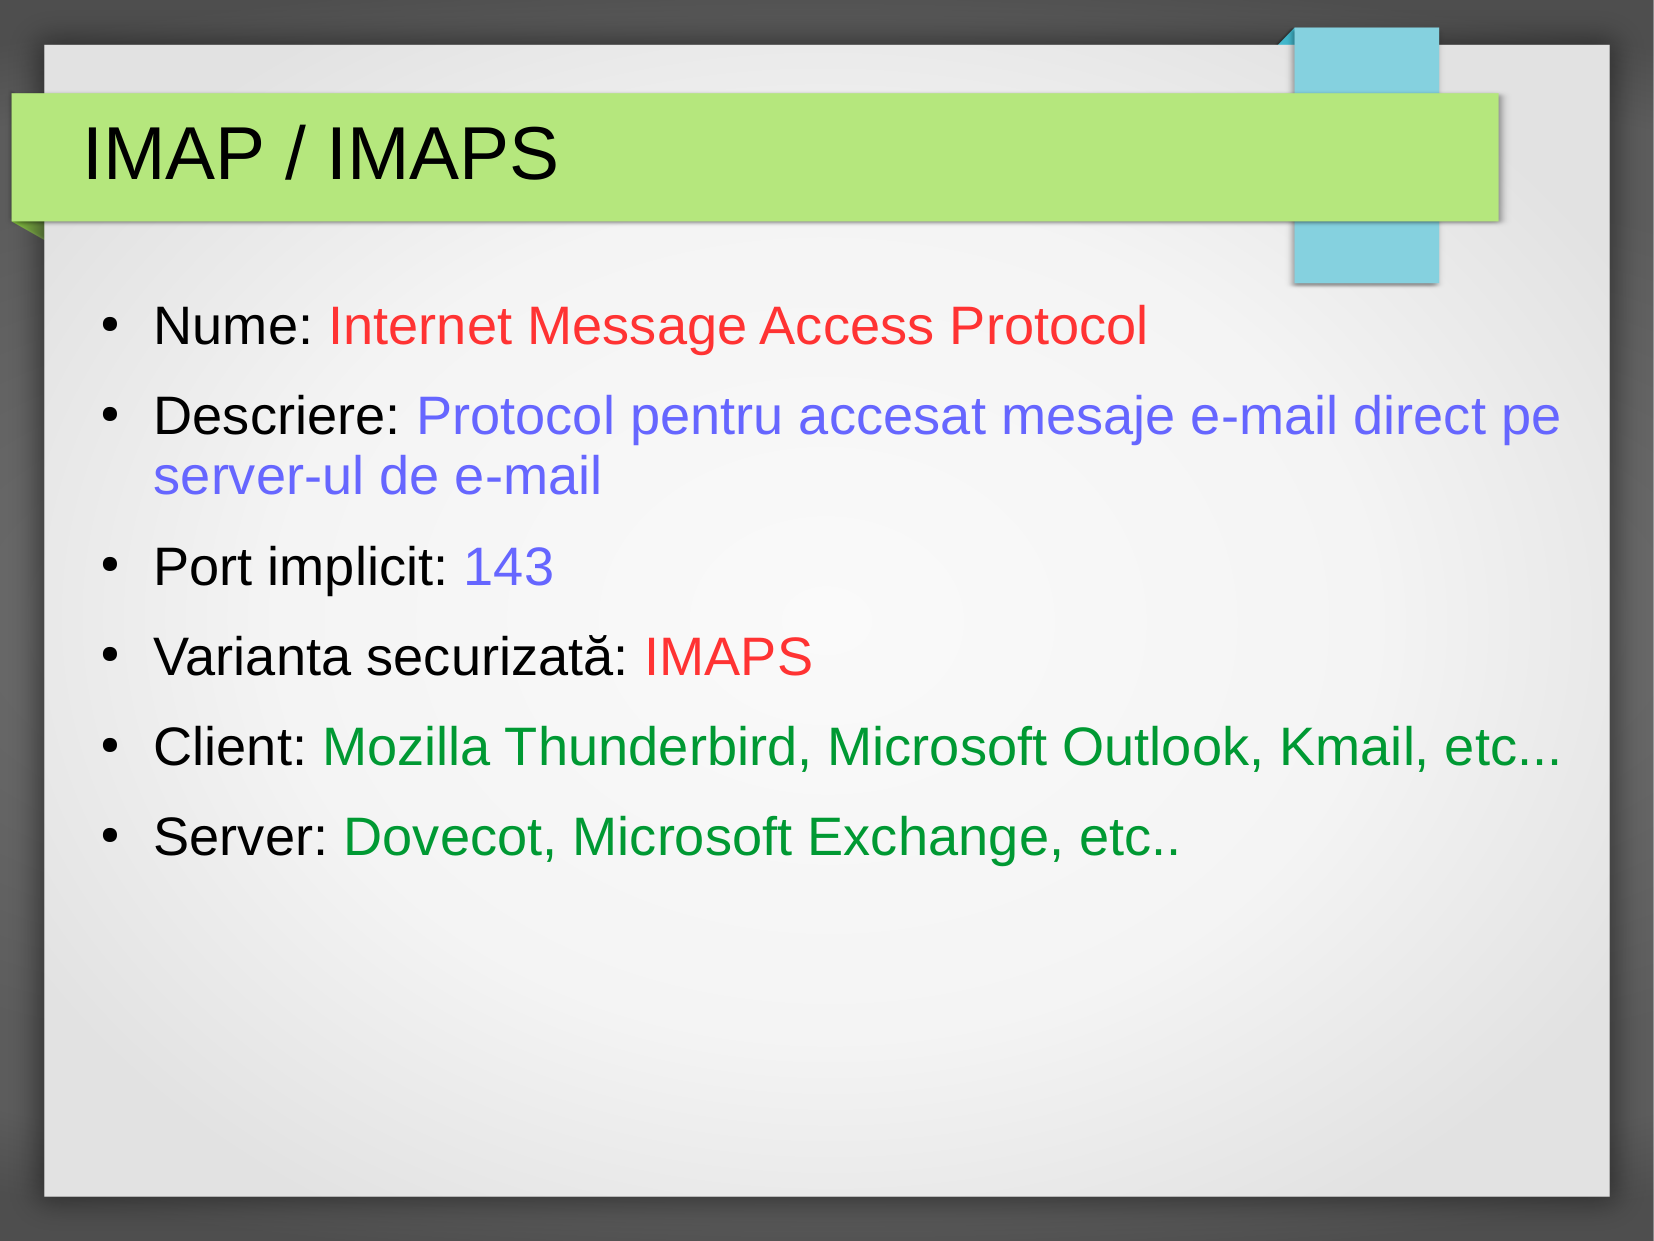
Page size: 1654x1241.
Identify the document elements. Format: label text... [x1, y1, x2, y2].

title IMAP / IMAPS [82, 94, 1264, 213]
list Nume: Internet Message Access Protocol Descriere: Protocol pentru accesat mesaje e-mail direct pe server-ul de e-mail Port implicit: 143 Varianta securizată: IMAPS Client: Mozilla Thunderbird, Microsoft Outlook, Kmail, etc... Server: Dovecot, Microsoft Exchange, etc.. [82, 295, 1571, 1015]
picture [0, 0, 1654, 1241]
